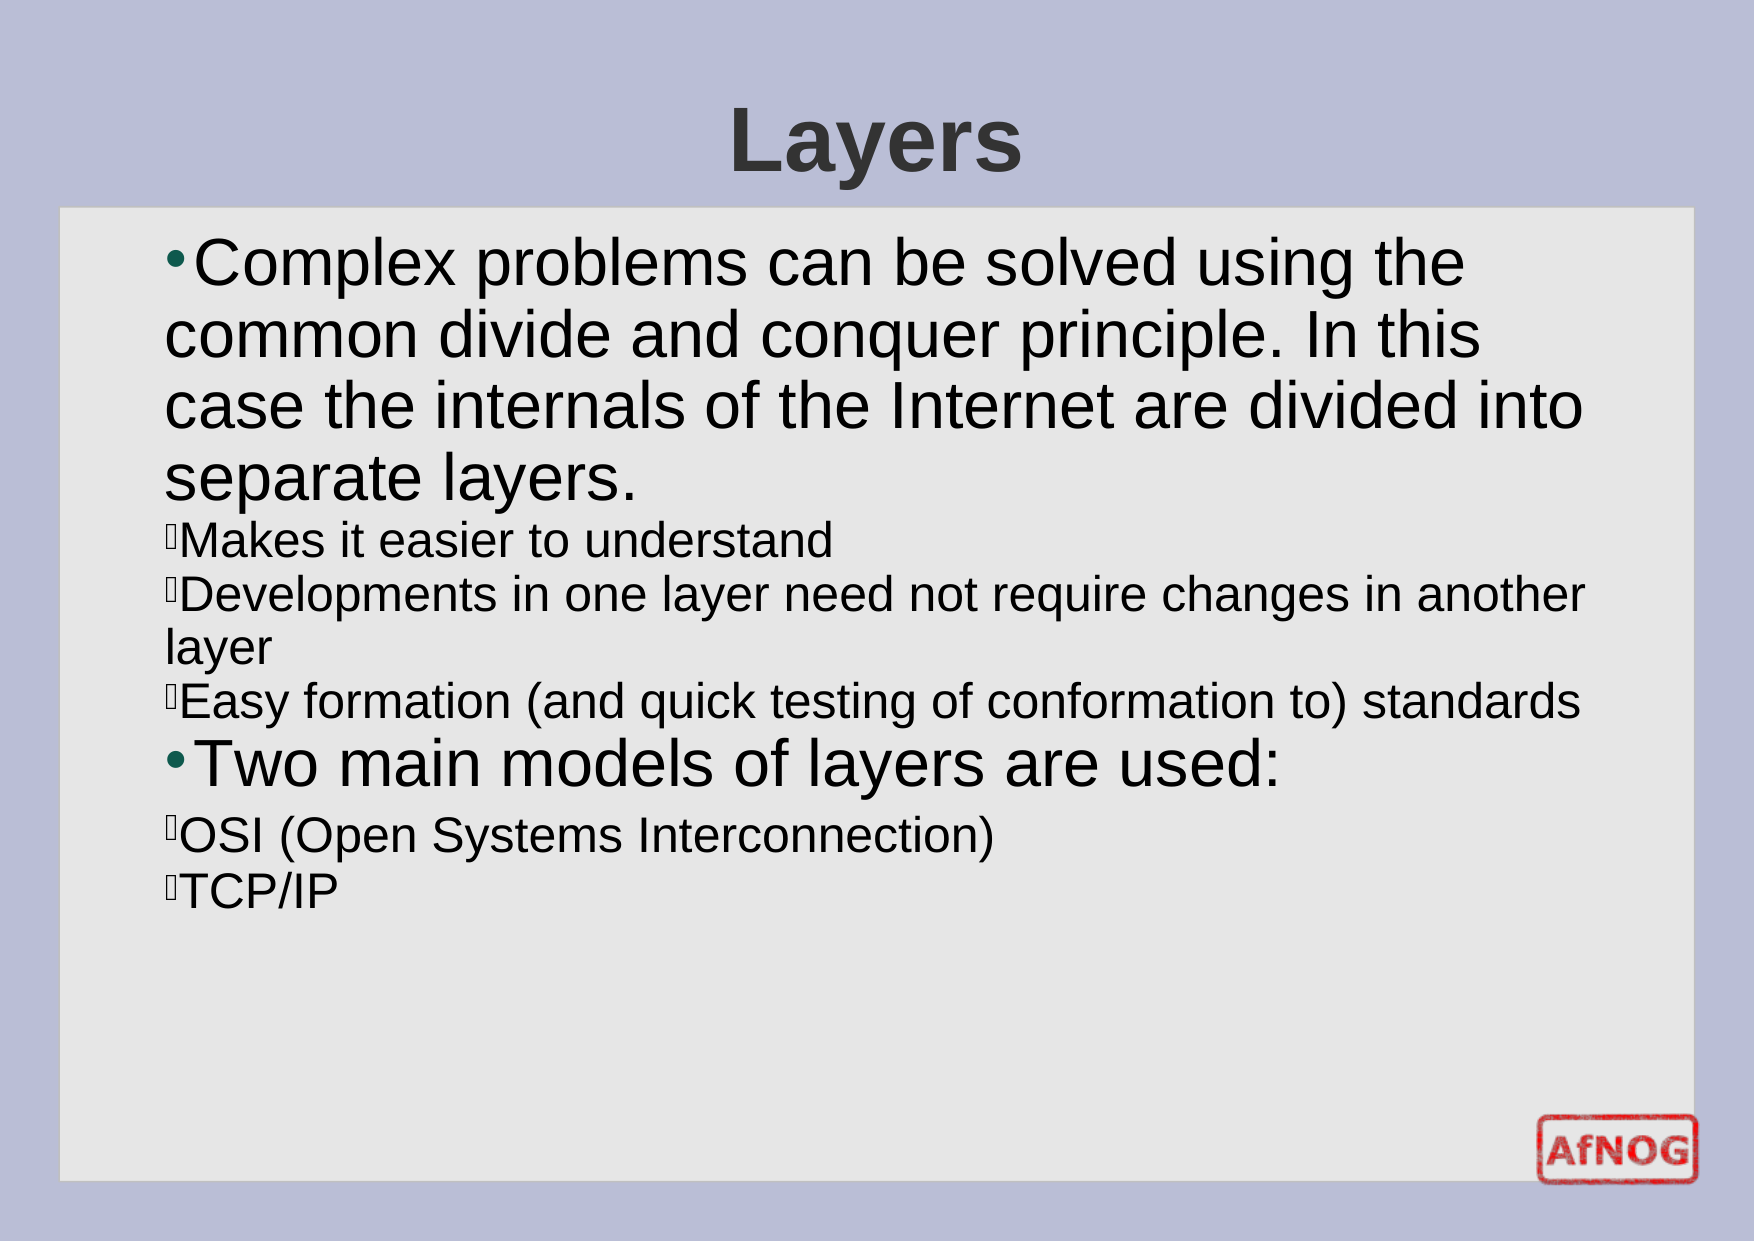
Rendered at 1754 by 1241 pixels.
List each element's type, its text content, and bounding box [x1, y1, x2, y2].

list Complex problems can be solved using the common divide and conquer principle. In this case the internals of the Internet are divided into separate layers. Makes it easier to understand Developments in one layer need not require changes in another layer Easy formation (and quick testing of conformation to) standards Two main models of layers are used: OSI (Open Systems Interconnection)‏ TCP/IP [164, 227, 1588, 1014]
text_box [59, 239, 1695, 1182]
title Layers [59, 46, 1695, 239]
picture [1535, 1112, 1701, 1188]
